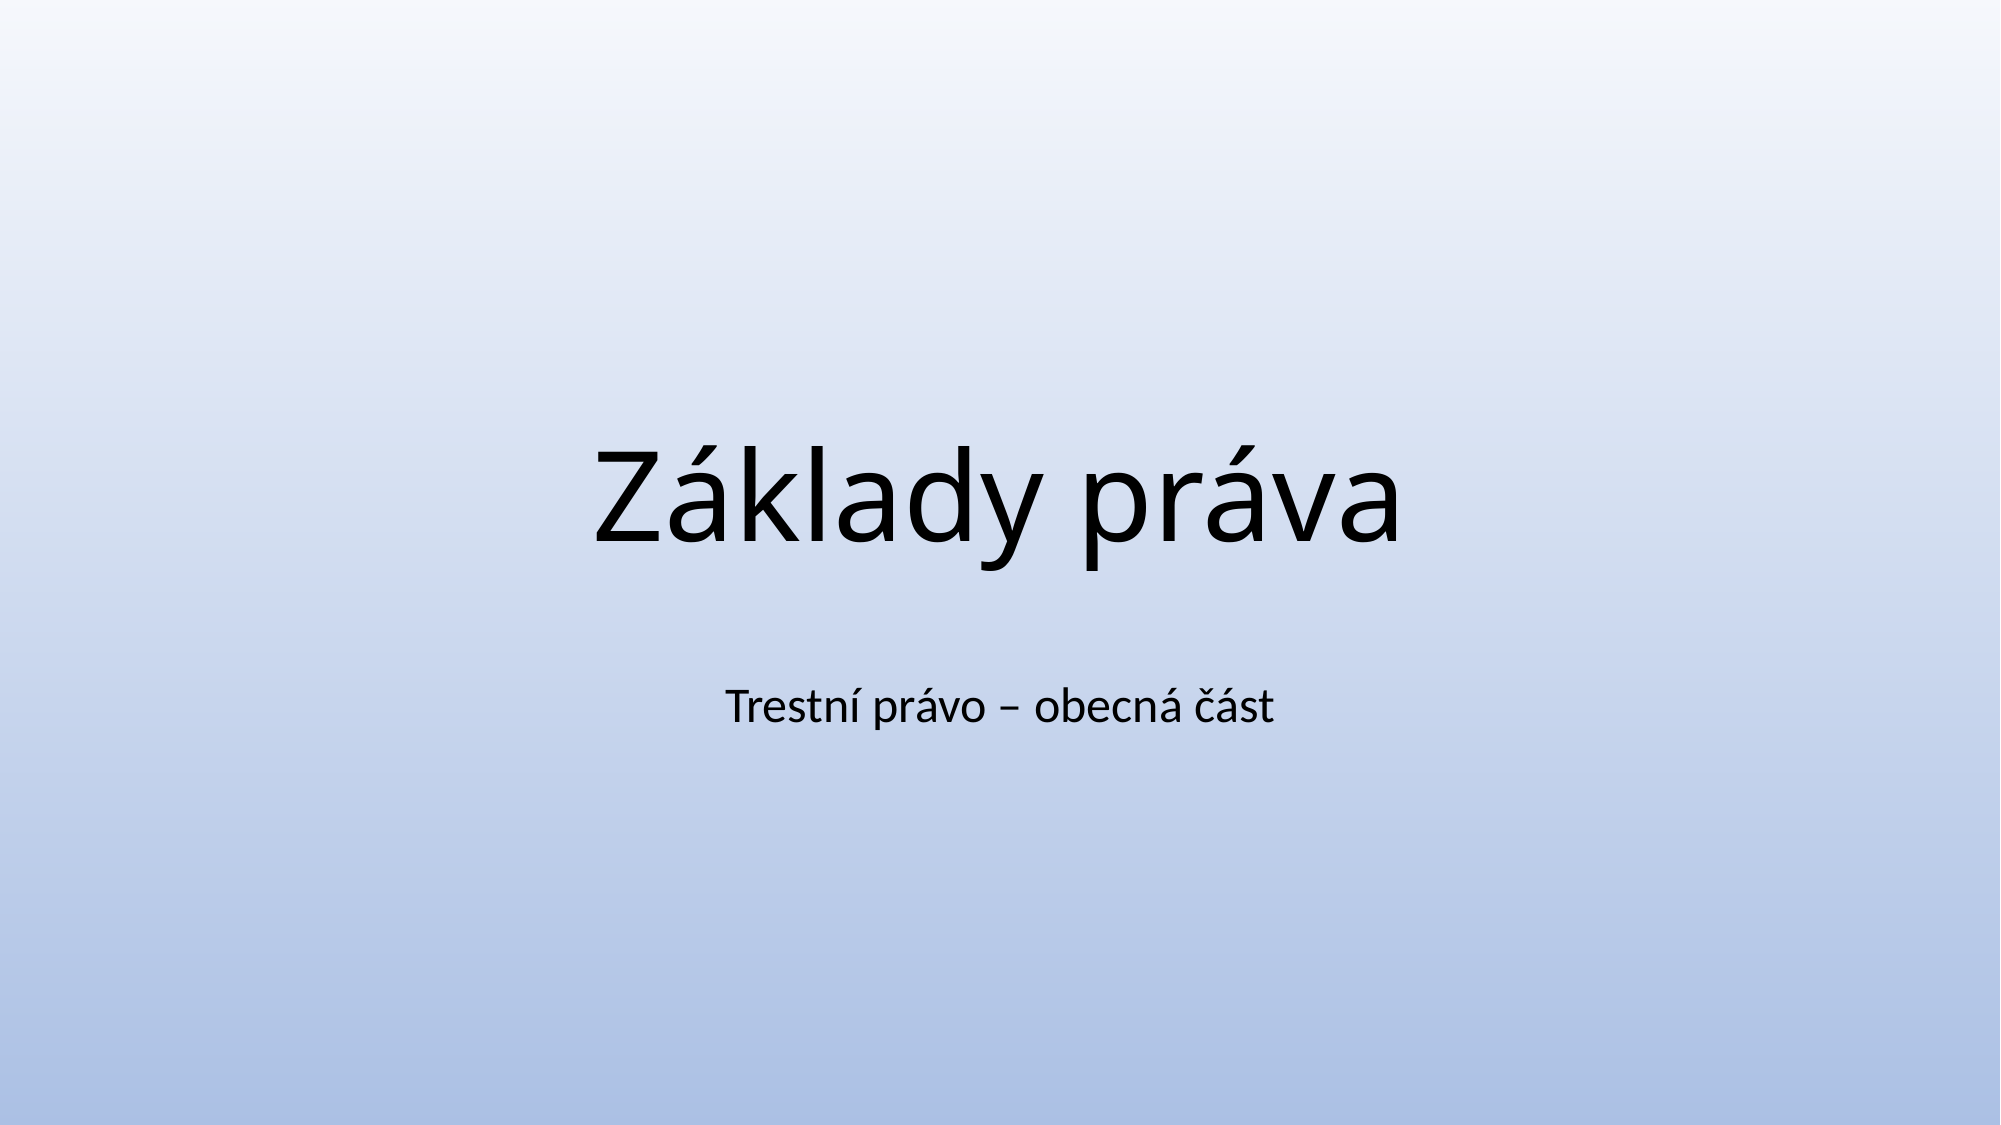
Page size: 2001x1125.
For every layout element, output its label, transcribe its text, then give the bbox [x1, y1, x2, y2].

subtitle Trestní právo – obecná část [249, 590, 1750, 863]
title Základy práva [249, 184, 1750, 576]
